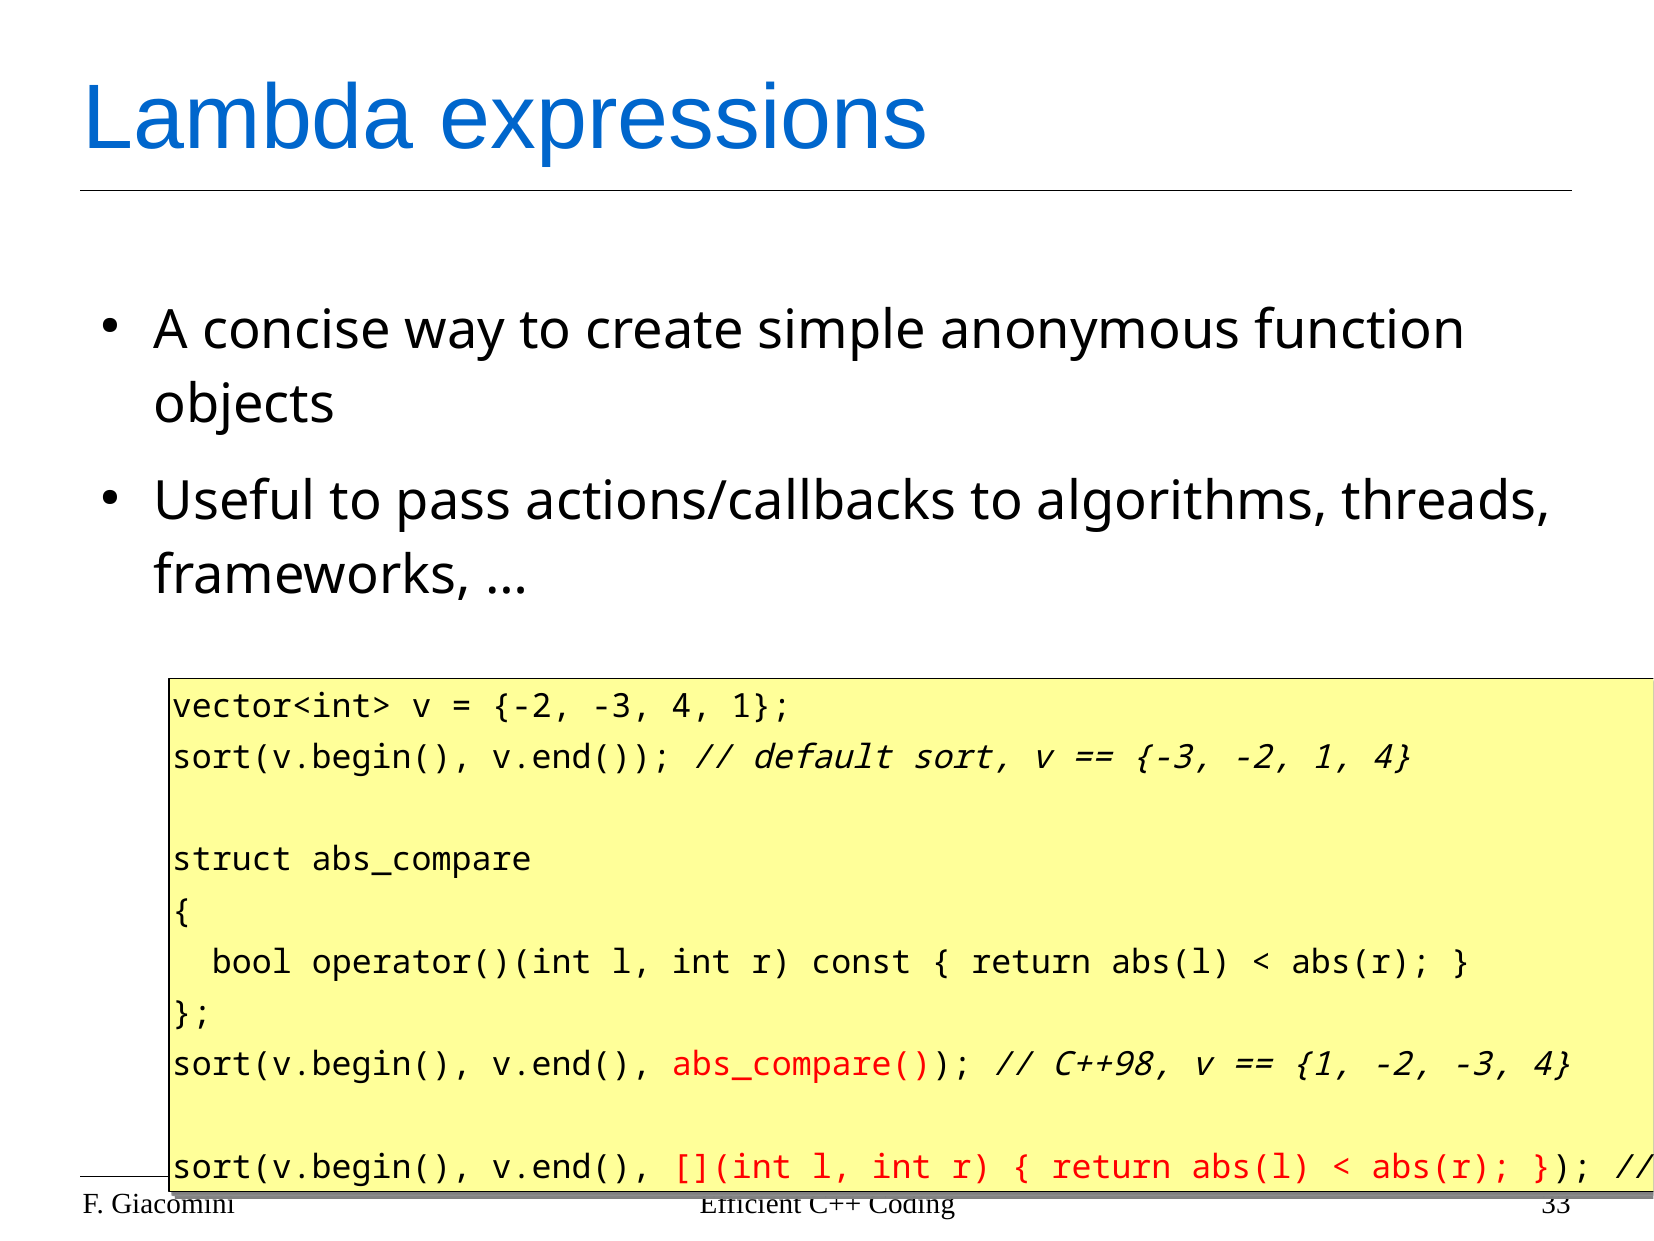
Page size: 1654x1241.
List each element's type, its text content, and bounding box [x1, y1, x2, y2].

list A concise way to create simple anonymous function objects Useful to pass actions/callbacks to algorithms, threads, frameworks, … [82, 290, 1571, 661]
text_box vector<int> v = {-2, -3, 4, 1}; sort(v.begin(), v.end()); // default sort, v == {-3, -2, 1, 4} struct abs_compare { bool operator()(int l, int r) const { return abs(l) < abs(r); } }; sort(v.begin(), v.end(), abs_compare()); // C++98, v == {1, -2, -3, 4} sort(v.begin(), v.end(), [](int l, int r) { return abs(l) < abs(r); }); // C++11 [168, 678, 1654, 1192]
title Lambda expressions [82, 49, 1571, 184]
